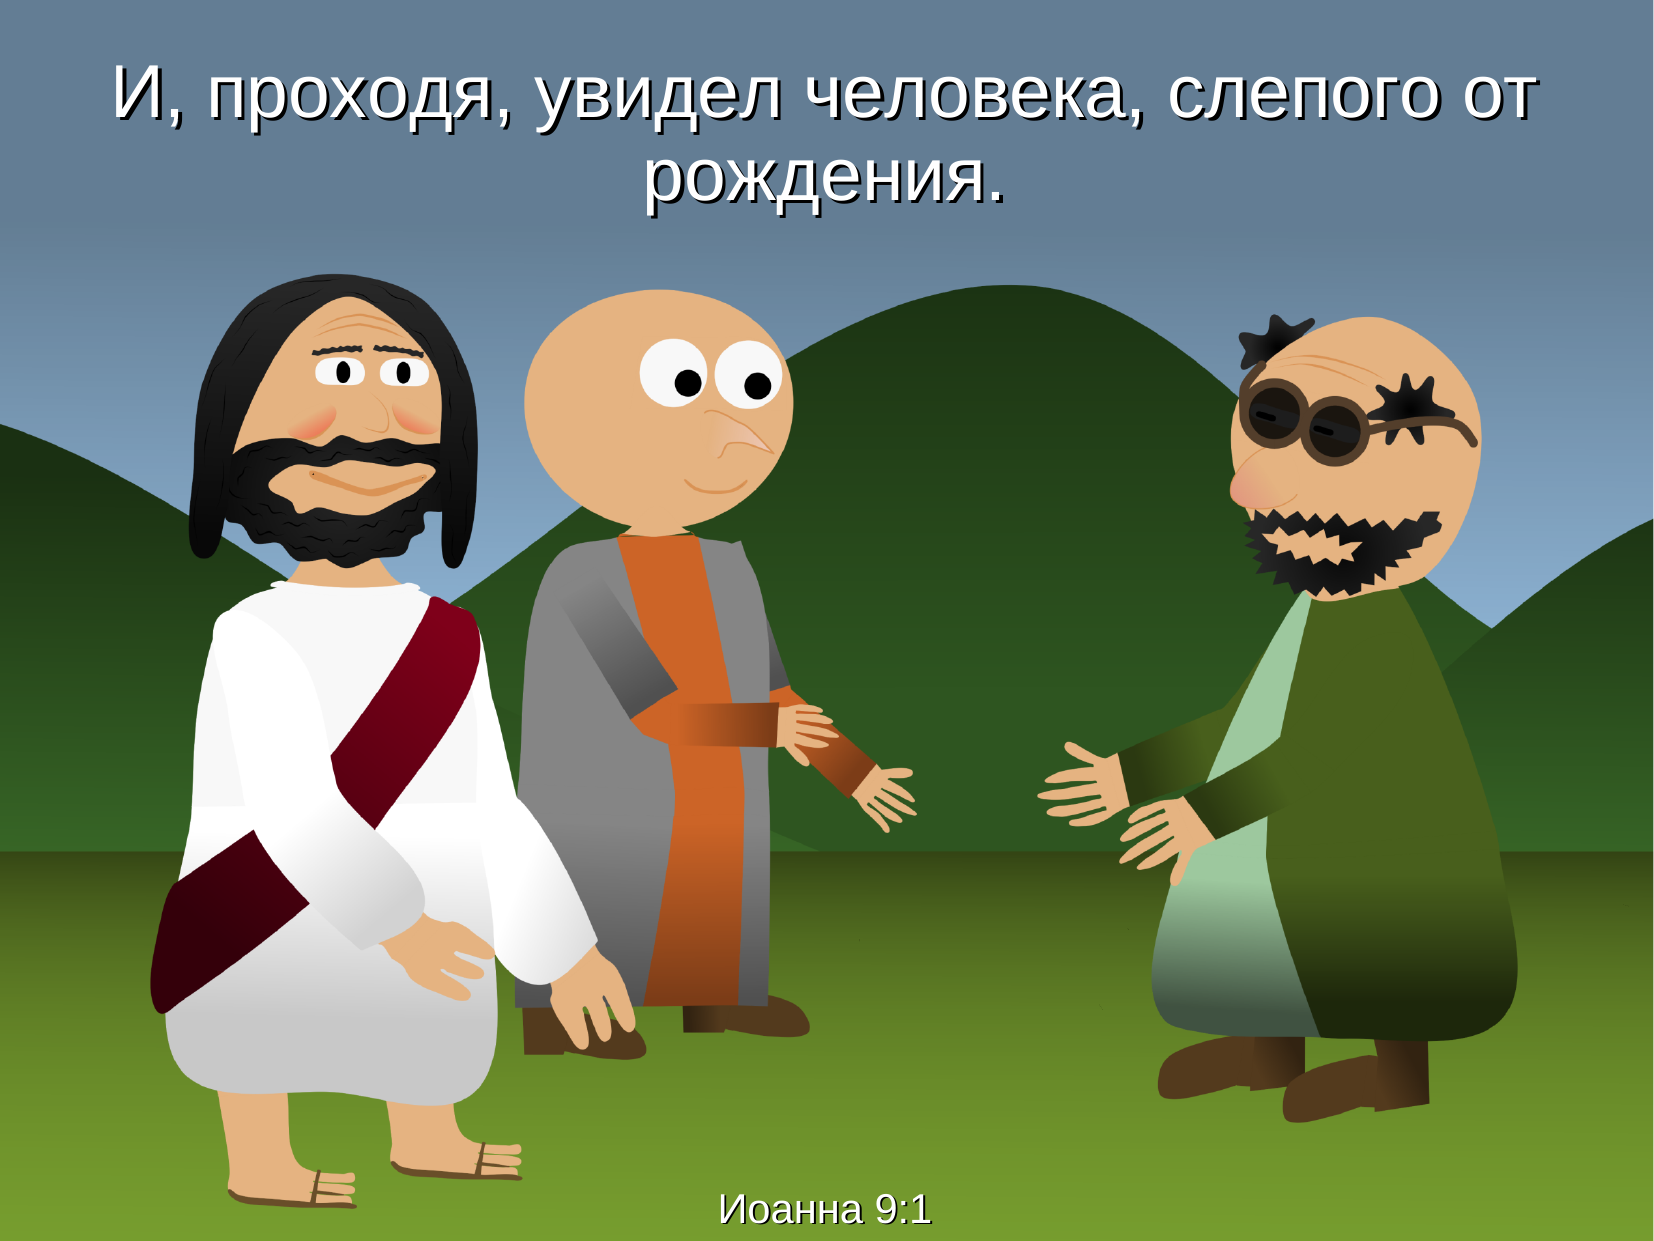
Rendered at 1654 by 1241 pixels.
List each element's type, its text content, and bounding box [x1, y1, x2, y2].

picture [0, 0, 1654, 1241]
text_box И, проходя, увидел человека, слепого от рождения. [37, 37, 1613, 221]
text_box Иоанна 9:1 [37, 1175, 1613, 1238]
